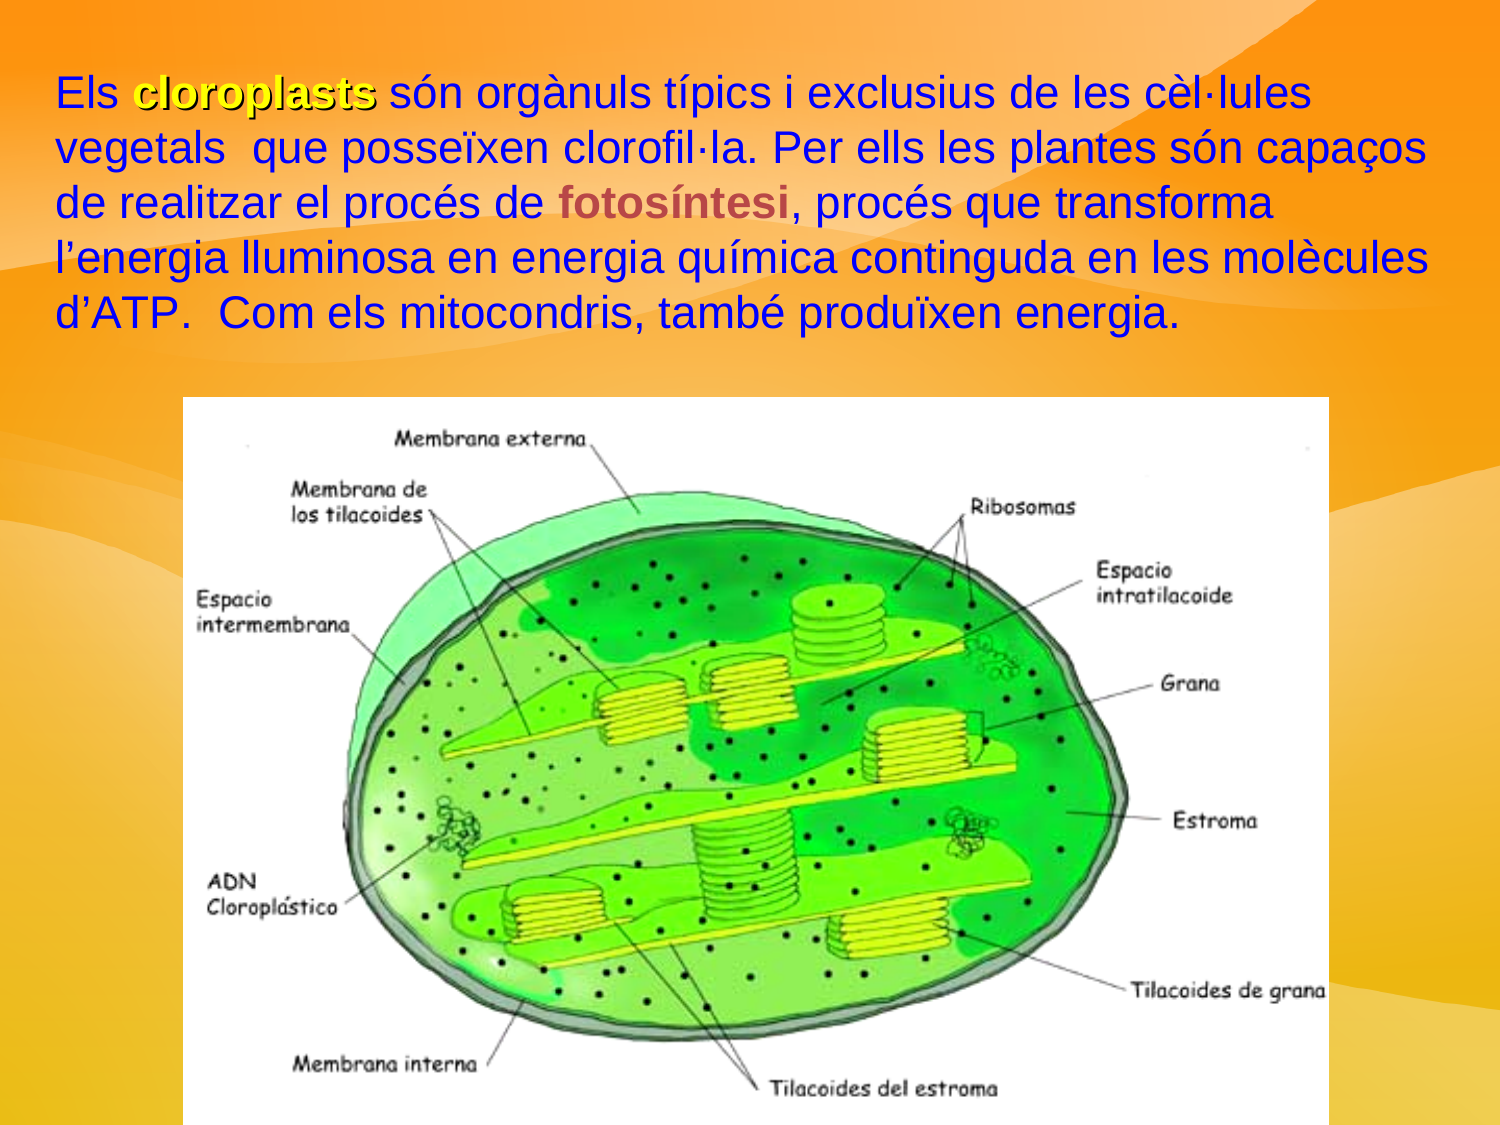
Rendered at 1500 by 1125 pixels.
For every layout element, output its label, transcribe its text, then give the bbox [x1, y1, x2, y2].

text_box Els cloroplasts són orgànuls típics i exclusius de les cèl·lules vegetals que posseïxen clorofil·la. Per ells les plantes són capaços de realitzar el procés de fotosíntesi, procés que transforma l’energia lluminosa en energia química continguda en les molècules d’ATP. Com els mitocondris, també produïxen energia. [41, 54, 1459, 346]
picture [0, 0, 1500, 1125]
